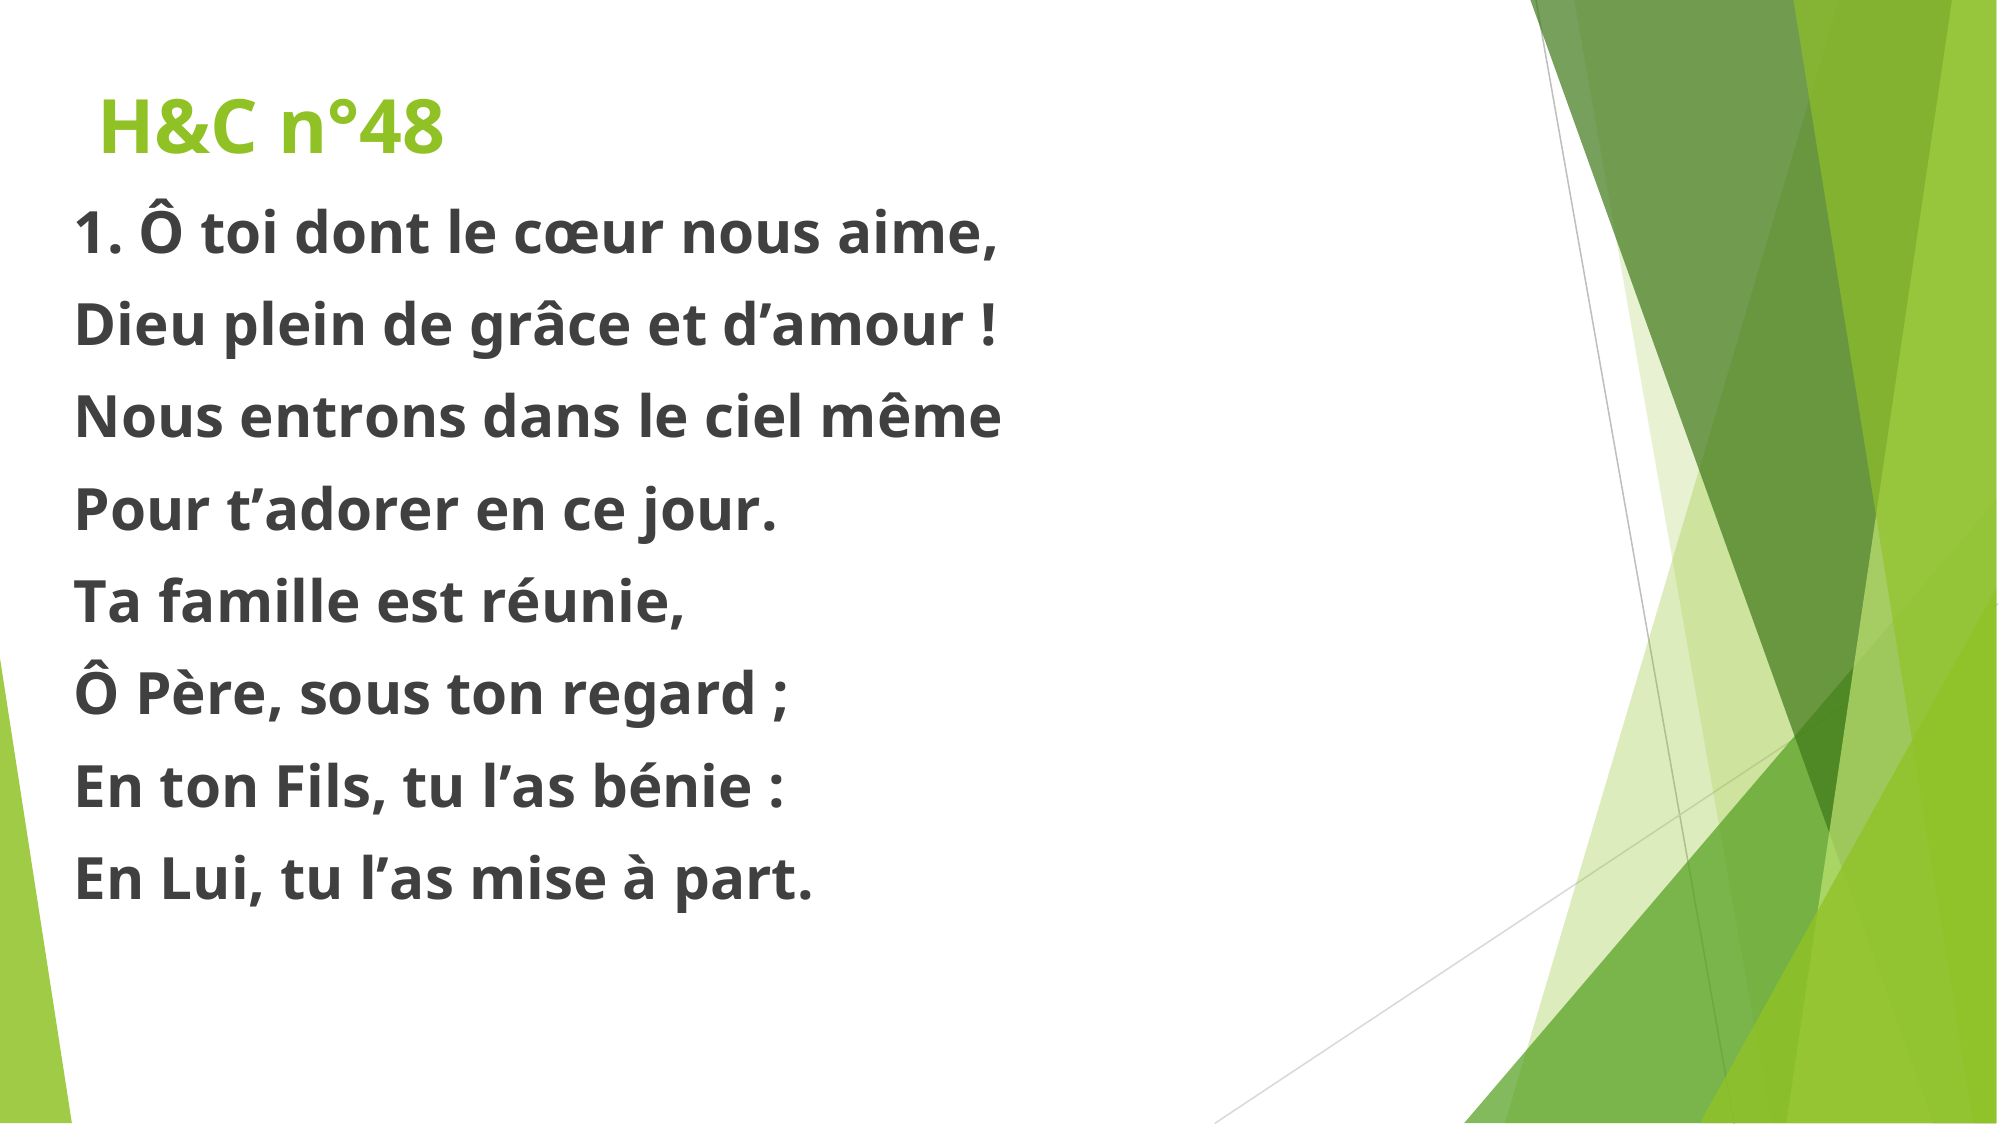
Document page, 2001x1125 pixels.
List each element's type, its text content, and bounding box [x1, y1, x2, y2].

text_box H&C n°48 [82, 70, 1522, 177]
text_box 1. Ô toi dont le cœur nous aime, Dieu plein de grâce et d’amour ! Nous entrons dans le ciel même Pour t’adorer en ce jour. Ta famille est réunie, Ô Père, sous ton regard ; En ton Fils, tu l’as bénie : En Lui, tu l’as mise à part. [59, 177, 2001, 1037]
